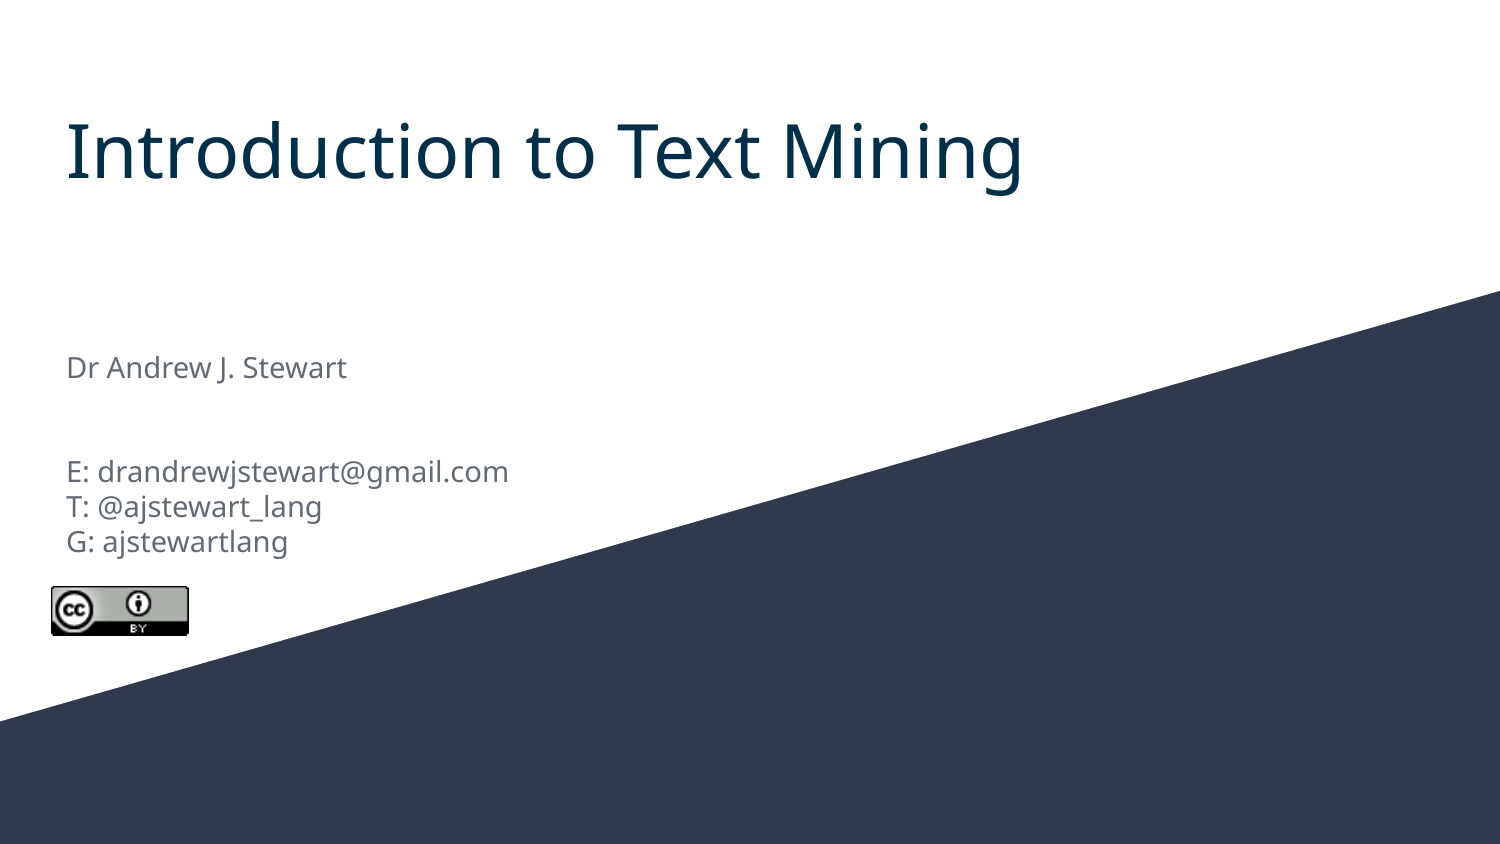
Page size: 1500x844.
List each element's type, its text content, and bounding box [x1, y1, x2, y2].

title Introduction to Text Mining [51, 88, 1449, 299]
subtitle Dr Andrew J. Stewart E: drandrewjstewart@gmail.com T: @ajstewart_lang G: ajstewartlang [51, 298, 748, 421]
picture [51, 586, 189, 636]
